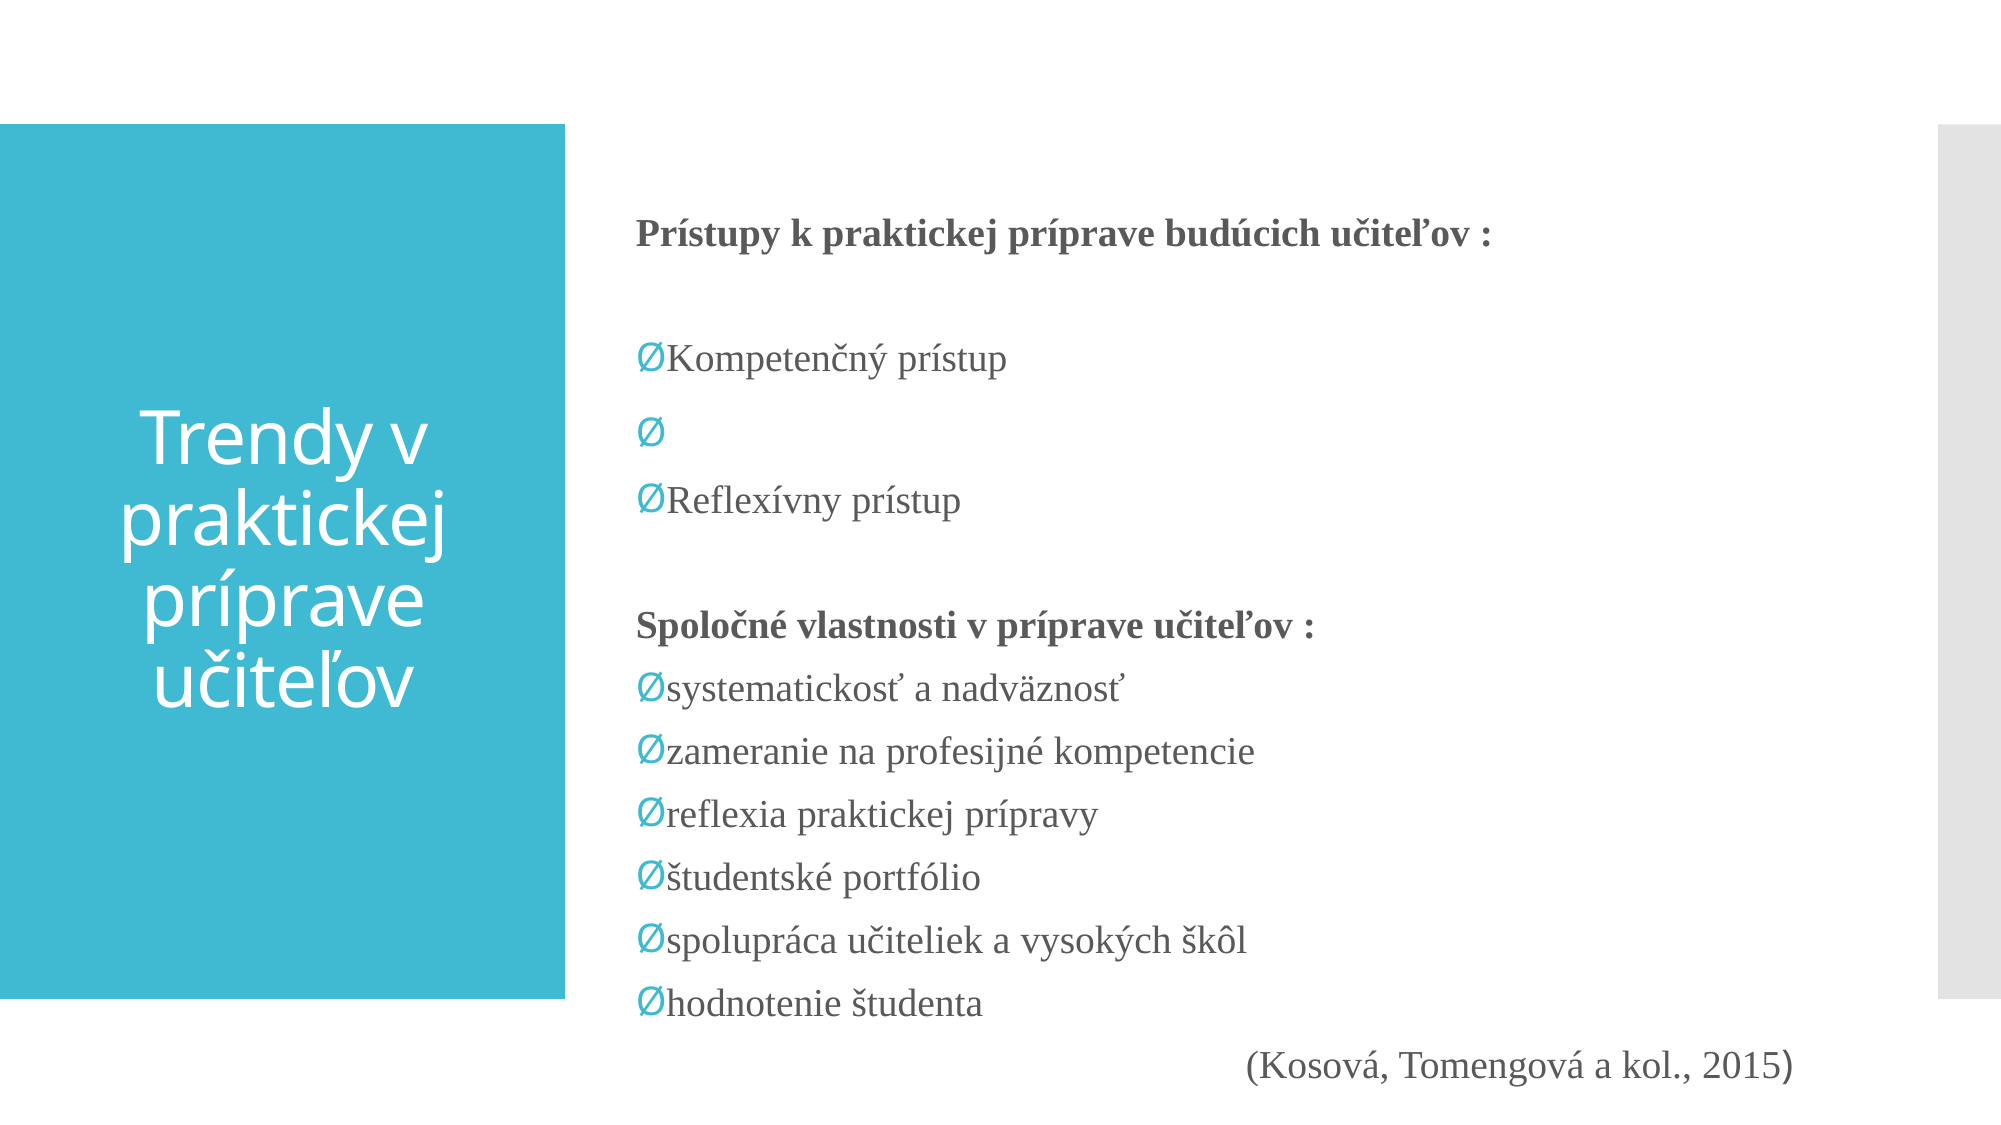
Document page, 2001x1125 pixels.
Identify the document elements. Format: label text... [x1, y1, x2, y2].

title Trendy v praktickej príprave učiteľov [41, 184, 526, 940]
list Prístupy k praktickej príprave budúcich učiteľov : Kompetenčný prístup Reflexívny prístup Spoločné vlastnosti v príprave učiteľov : systematickosť a nadväznosť zameranie na profesijné kompetencie reflexia praktickej prípravy študentské portfólio spolupráca učiteliek a vysokých škôl hodnotenie študenta (Kosová, Tomengová a kol., 2015) [620, 136, 1821, 1125]
